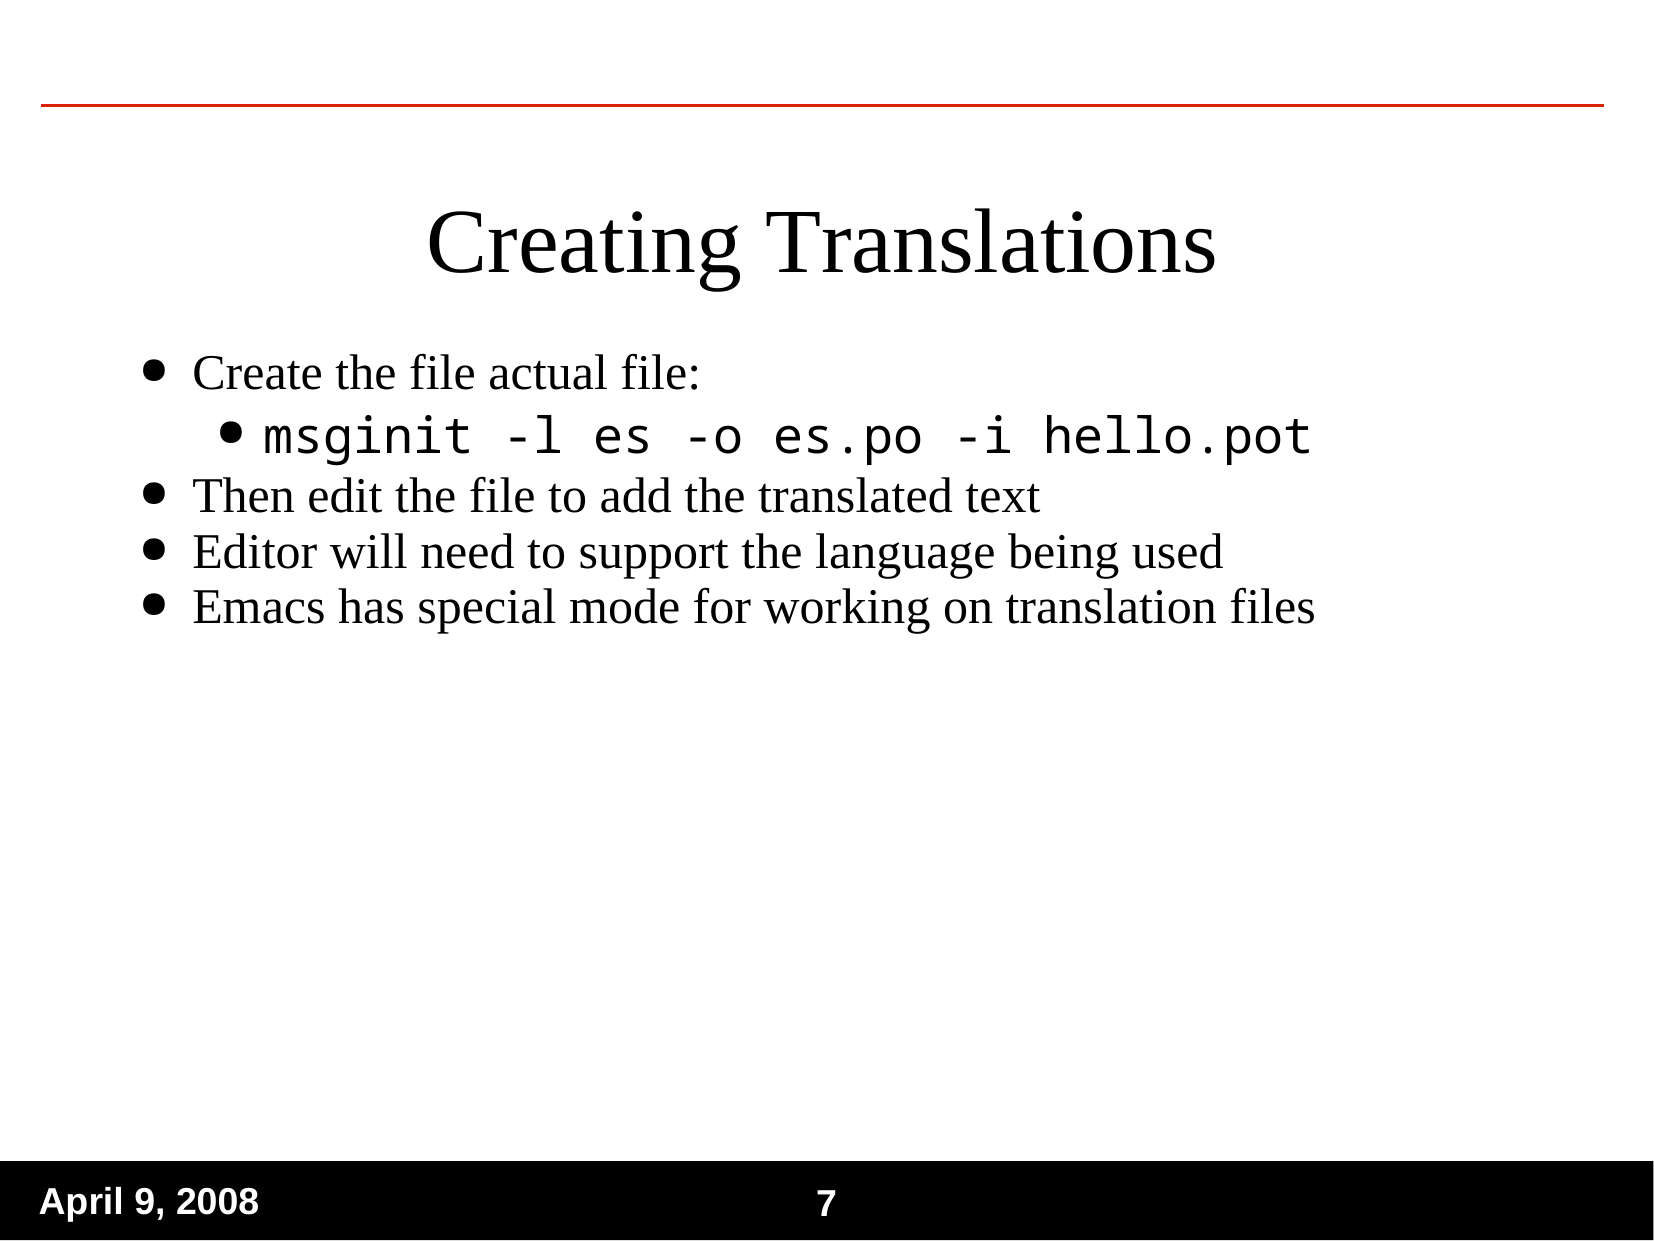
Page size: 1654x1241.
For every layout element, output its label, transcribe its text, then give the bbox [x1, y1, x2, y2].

title Creating Translations [117, 137, 1530, 346]
list Create the file actual file: msginit -l es -o es.po -i hello.pot Then edit the file to add the translated text Editor will need to support the language being used Emacs has special mode for working on translation files [121, 344, 1534, 1127]
